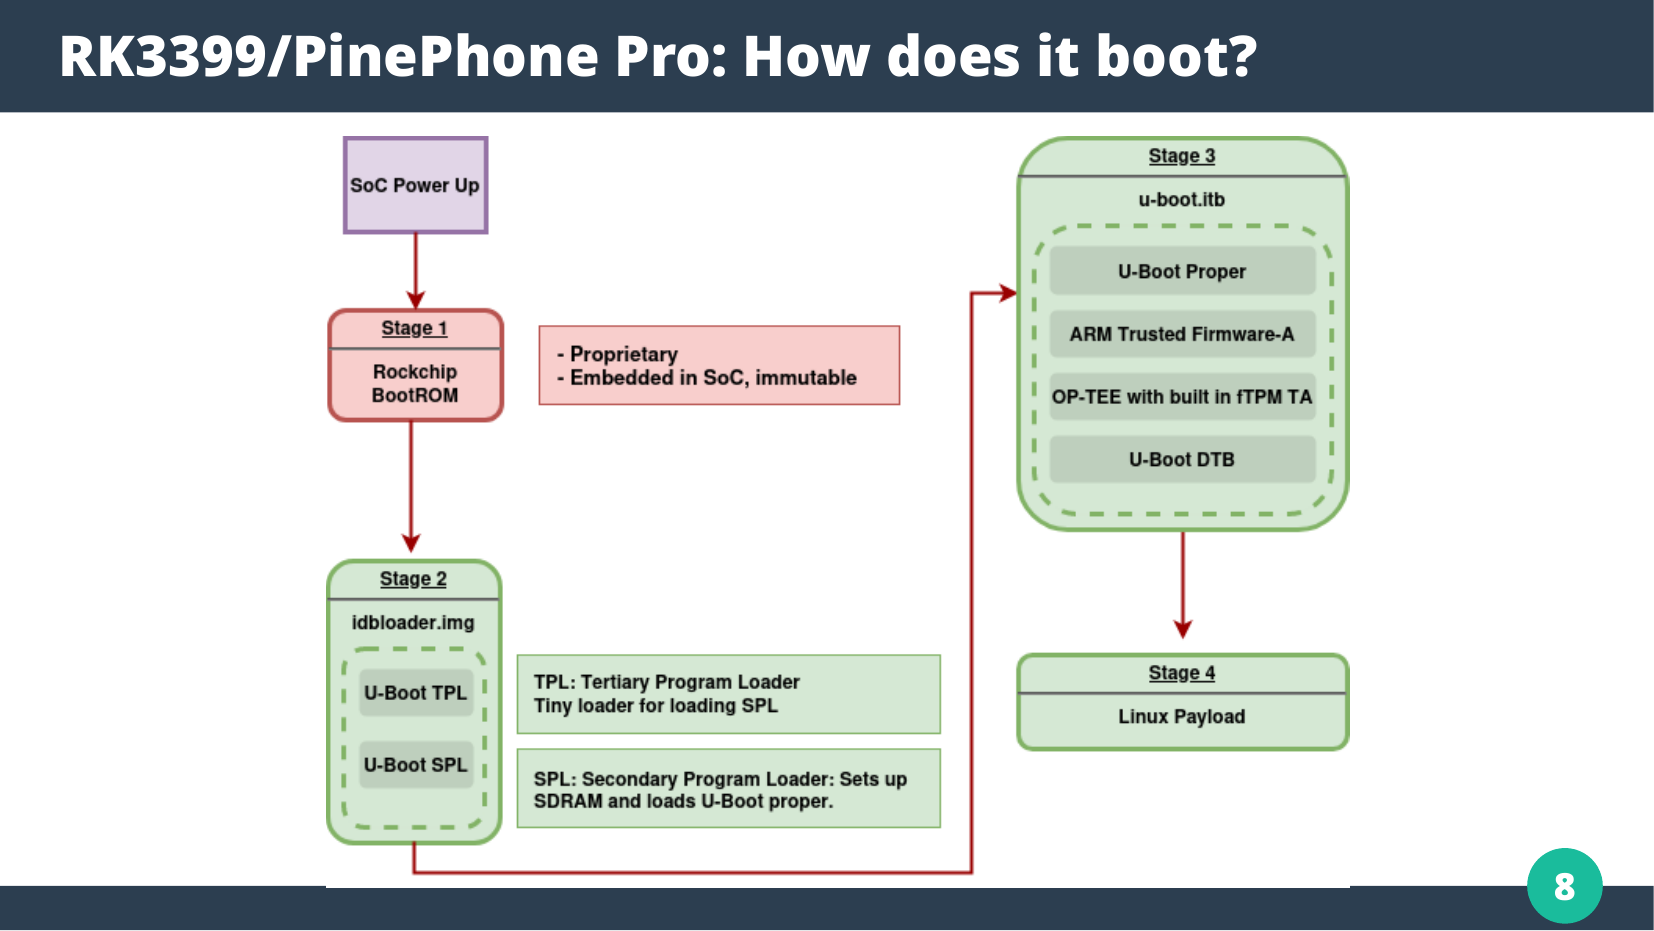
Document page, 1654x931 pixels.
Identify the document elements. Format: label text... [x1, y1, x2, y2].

picture [326, 136, 1350, 888]
title RK3399/PinePhone Pro: How does it boot? [59, 0, 1595, 114]
